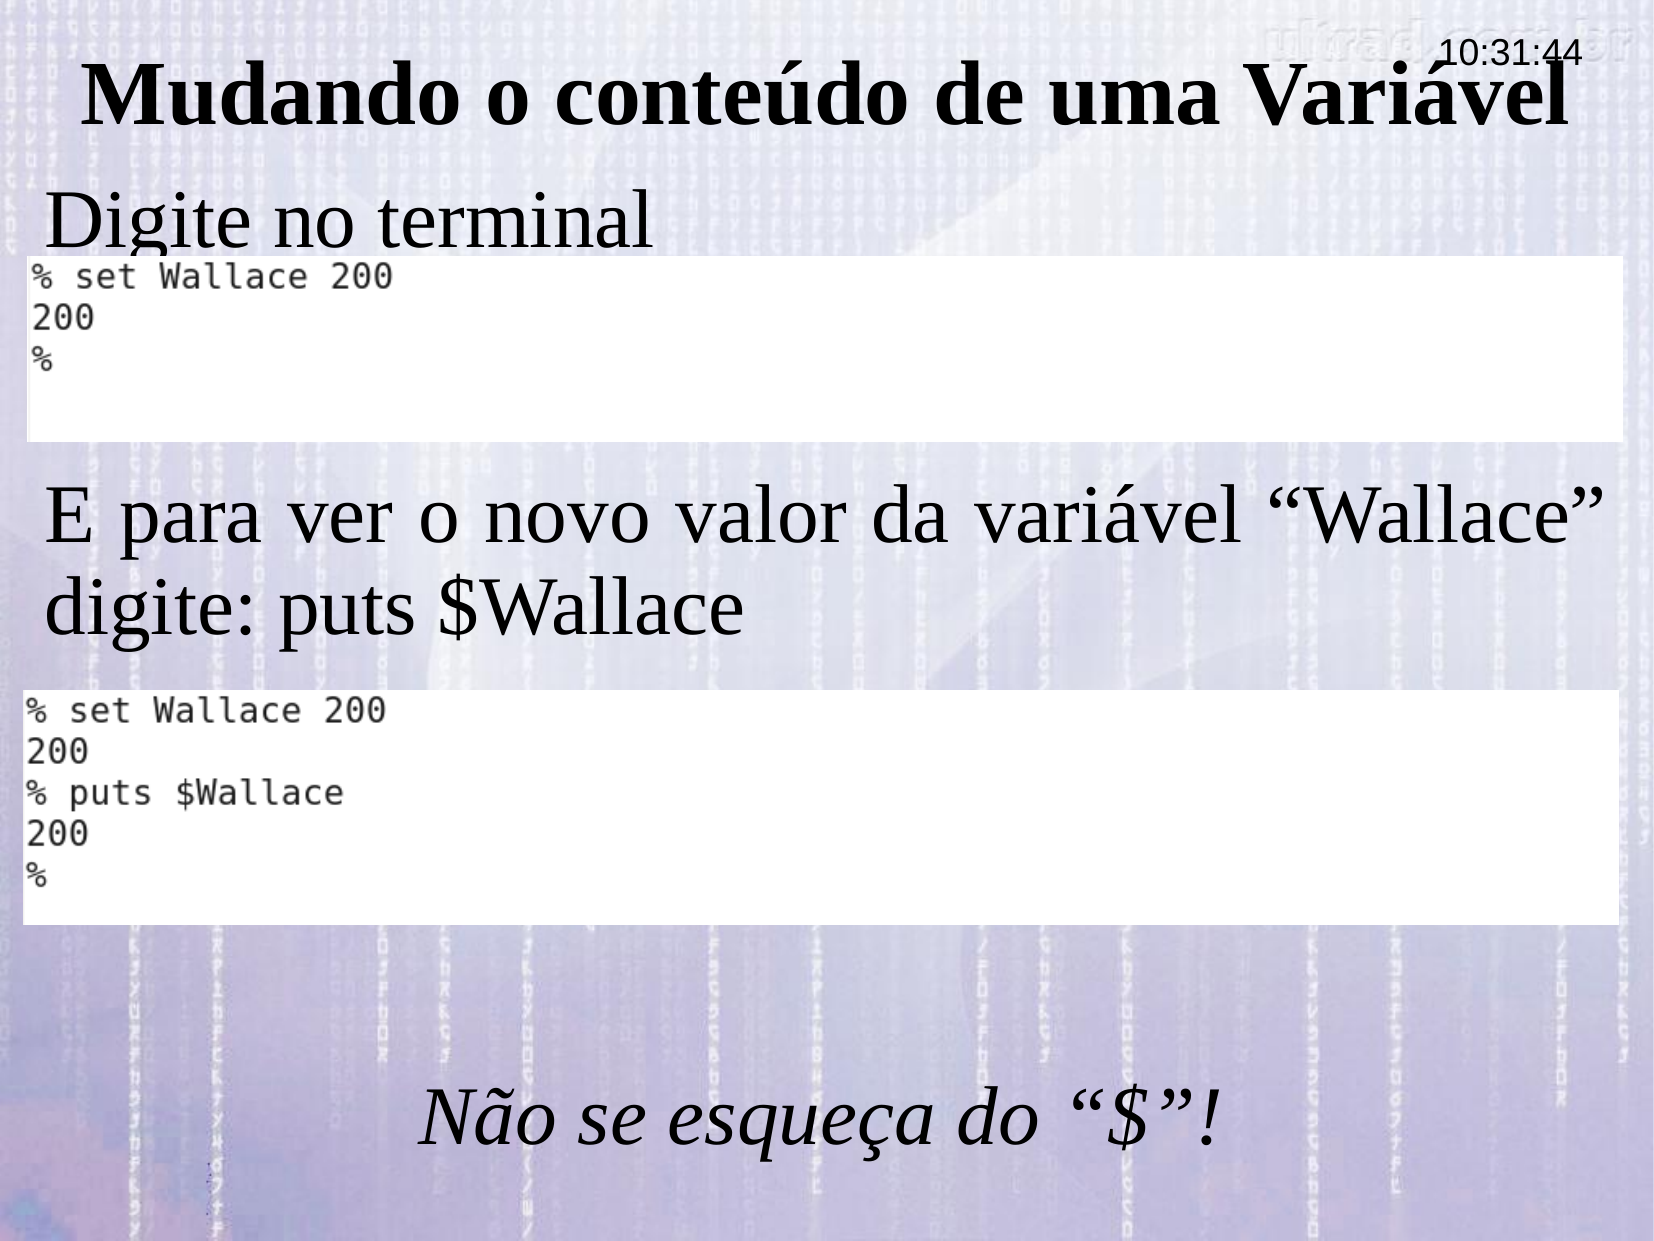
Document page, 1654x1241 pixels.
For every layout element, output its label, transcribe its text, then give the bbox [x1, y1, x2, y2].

text_box Mudando o conteúdo de uma Variável [29, 35, 1625, 171]
text_box E para ver o novo valor da variável “Wallace” digite: puts $Wallace [29, 460, 1625, 677]
text_box 11:21:03 [1423, 23, 1631, 94]
picture [0, 0, 1654, 1241]
text_box Não se esqueça do “$”! [38, 1062, 1625, 1179]
text_box Digite no terminal [29, 171, 1625, 281]
